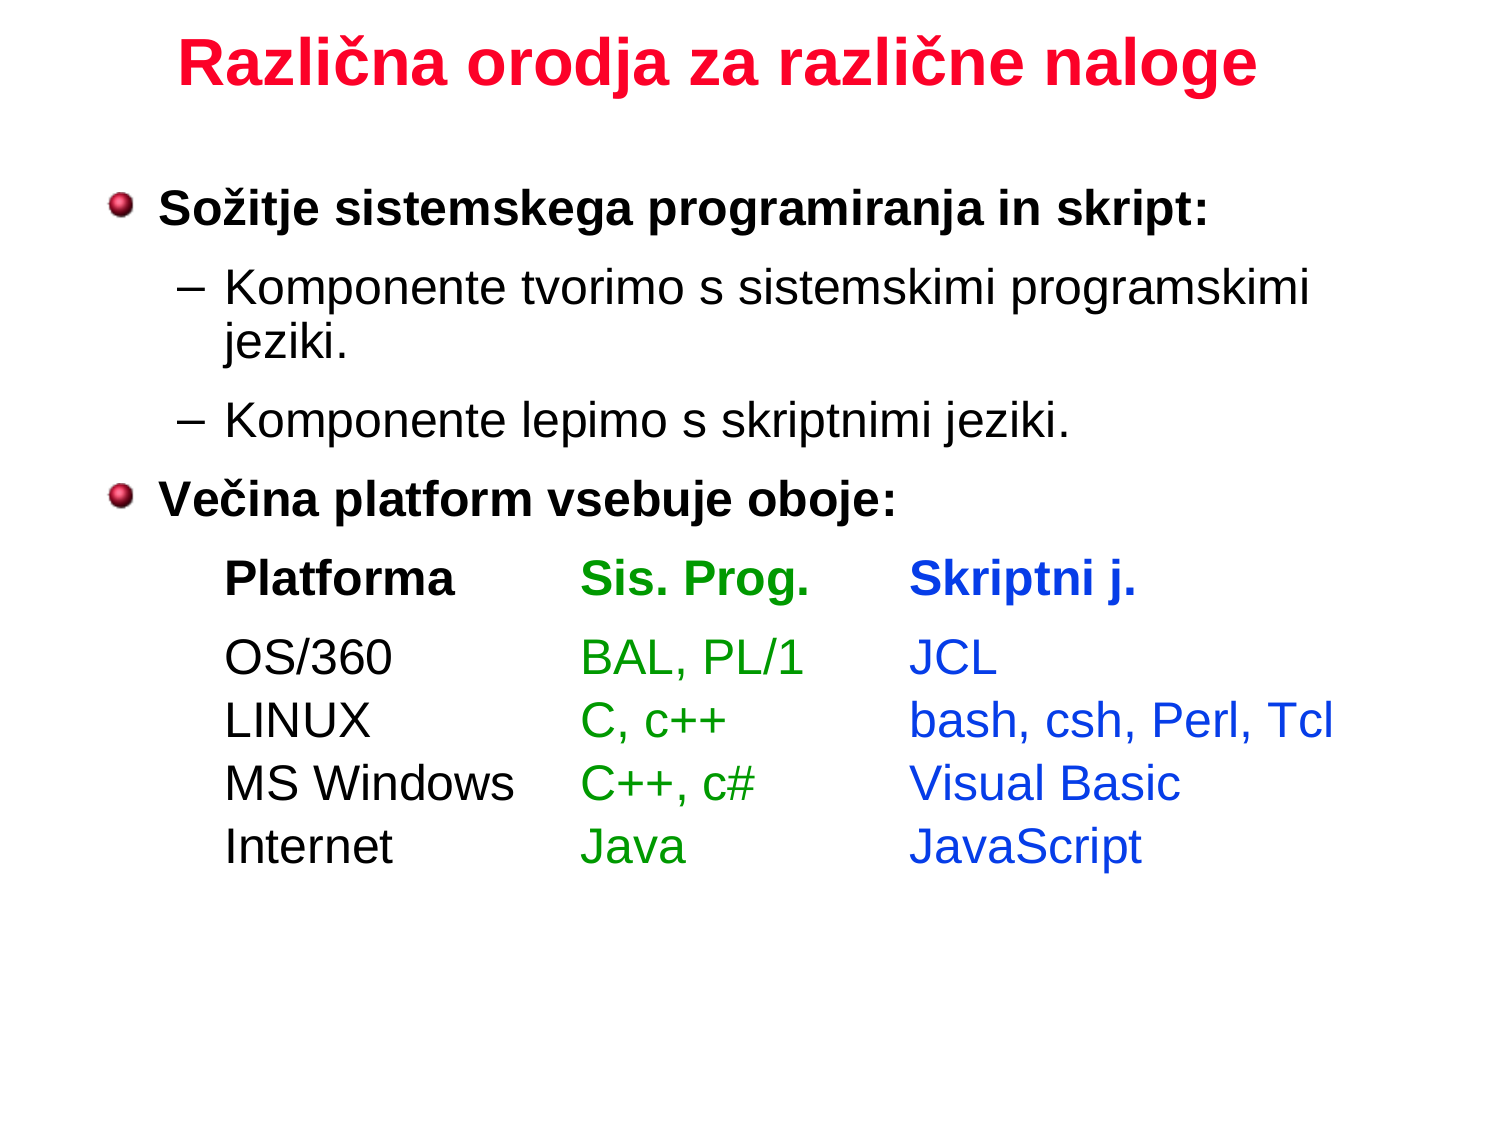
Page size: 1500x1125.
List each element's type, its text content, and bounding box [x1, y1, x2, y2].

title Različna orodja za različne naloge [162, 0, 1413, 107]
list Sožitje sistemskega programiranja in skript: Komponente tvorimo s sistemskimi programskimi jeziki. Komponente lepimo s skriptnimi jeziki. Večina platform vsebuje oboje: Platforma Sis. Prog. Skriptni j. OS/360 BAL, PL/1 JCL LINUX C, c++ bash, csh, Perl, Tcl MS Windows C++, c# Visual Basic Internet Java JavaScript [87, 174, 1351, 937]
